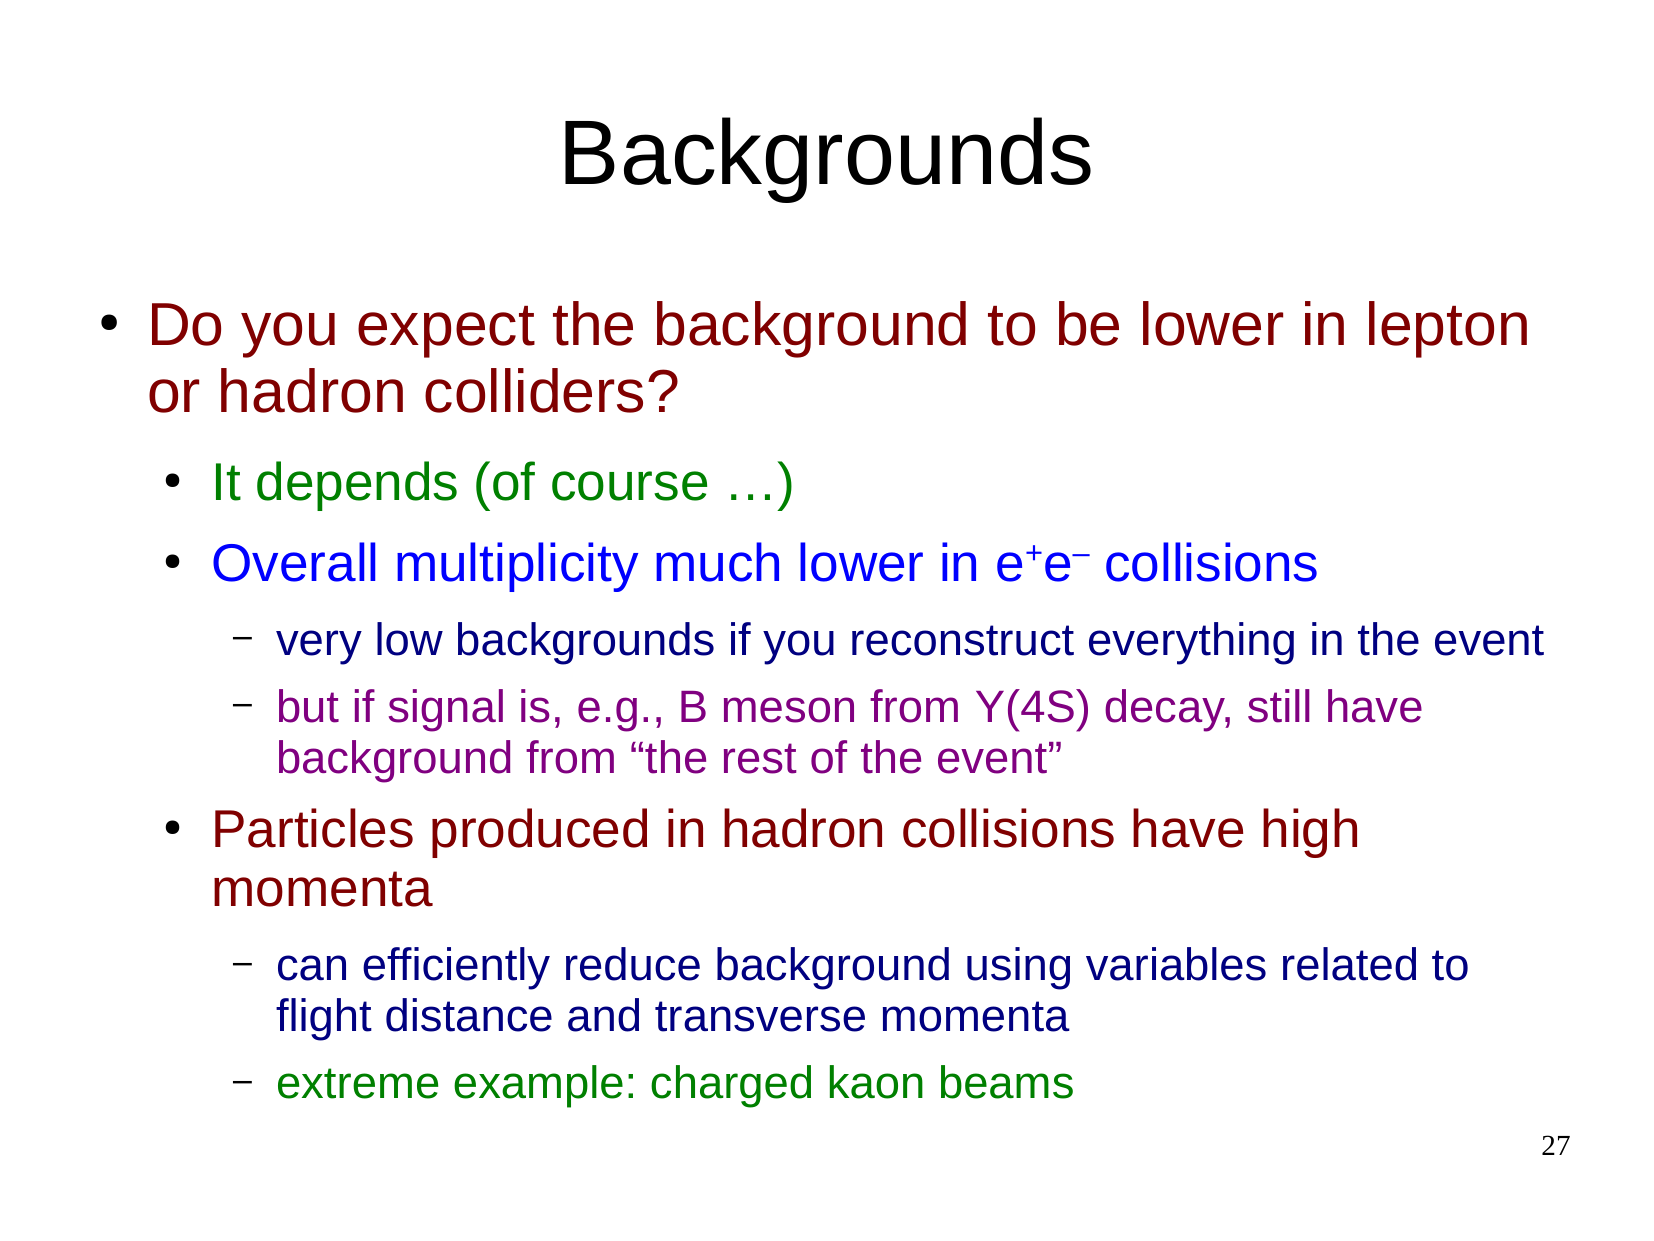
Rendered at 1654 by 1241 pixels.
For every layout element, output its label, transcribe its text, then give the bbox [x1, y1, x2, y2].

title Backgrounds [82, 49, 1571, 257]
list Do you expect the background to be lower in lepton or hadron colliders? It depends (of course …) Overall multiplicity much lower in e+e– collisions very low backgrounds if you reconstruct everything in the event but if signal is, e.g., B meson from Υ(4S) decay, still have background from “the rest of the event” Particles produced in hadron collisions have high momenta can efficiently reduce background using variables related to flight distance and transverse momenta extreme example: charged kaon beams [82, 290, 1571, 1109]
